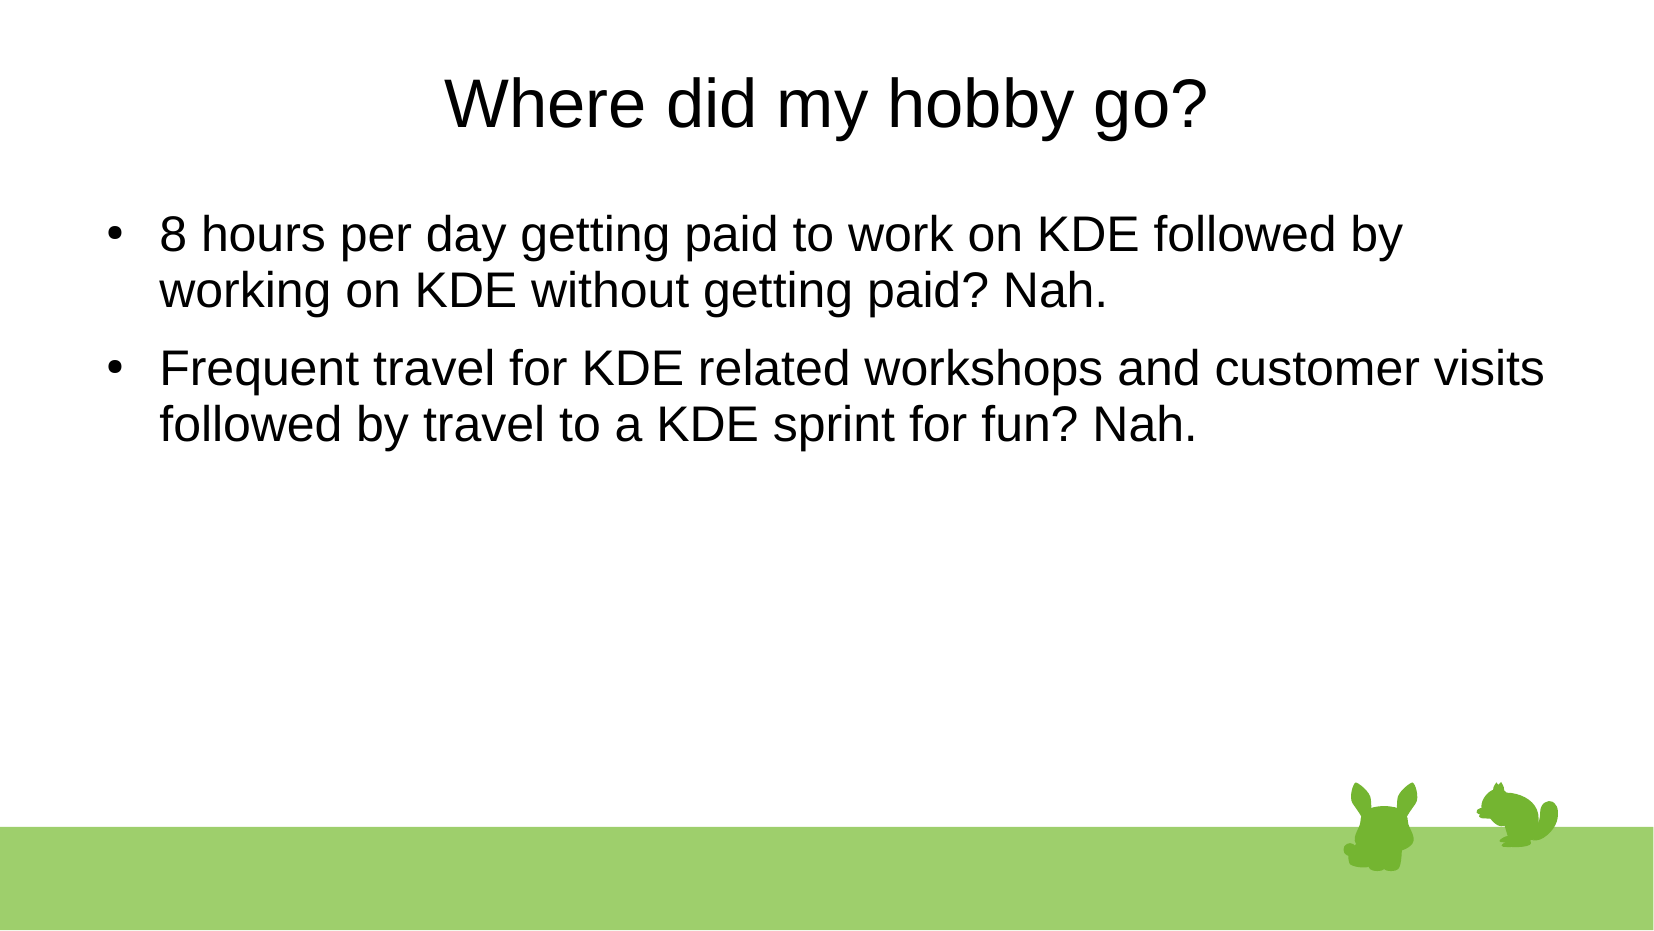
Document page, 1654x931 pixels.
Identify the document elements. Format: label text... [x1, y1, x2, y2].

list 8 hours per day getting paid to work on KDE followed by working on KDE without getting paid? Nah. Frequent travel for KDE related workshops and customer visits followed by travel to a KDE sprint for fun? Nah. [88, 206, 1565, 739]
title Where did my hobby go? [88, 29, 1565, 178]
